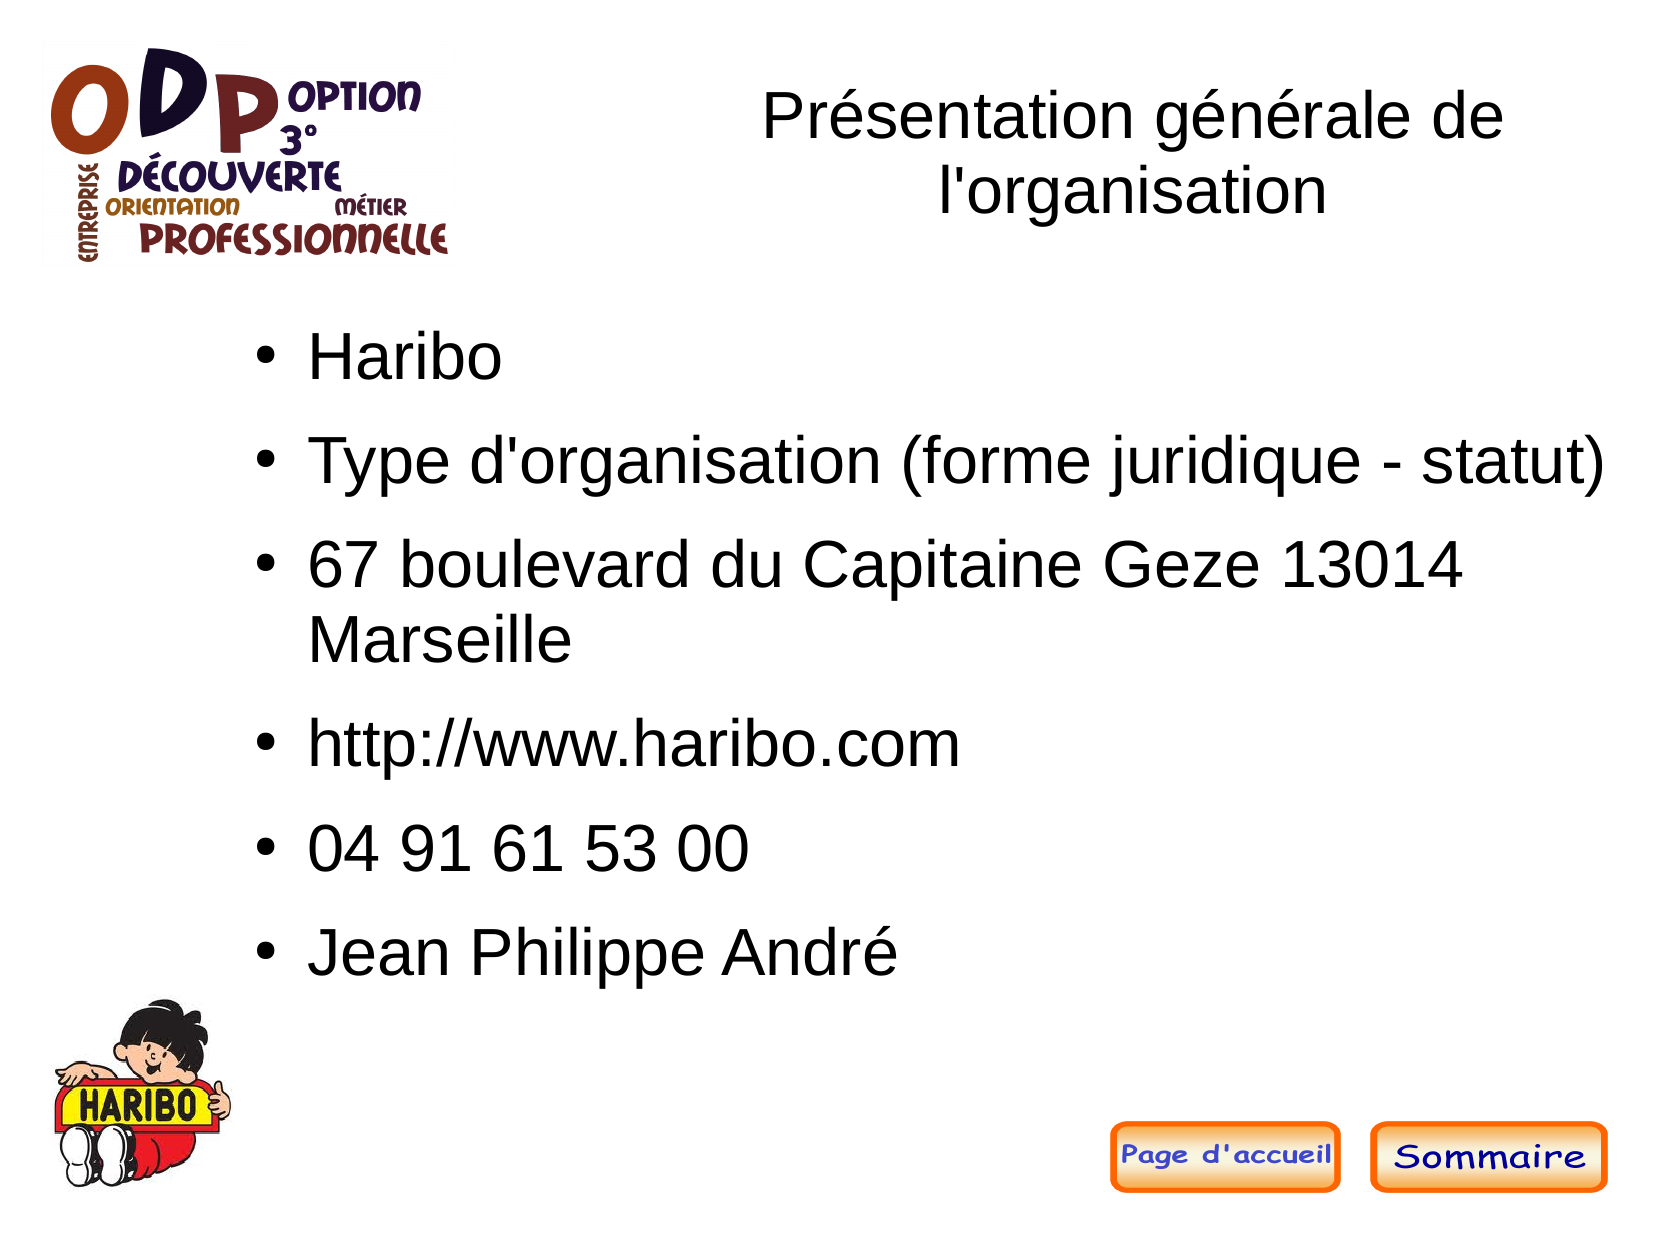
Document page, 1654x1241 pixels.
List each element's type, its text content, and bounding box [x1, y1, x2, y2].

picture [43, 41, 455, 266]
picture [35, 977, 249, 1219]
picture [1110, 1121, 1341, 1193]
list Haribo Type d'organisation (forme juridique - statut) 67 boulevard du Capitaine Geze 13014 Marseille http://www.haribo.com 04 91 61 53 00 Jean Philippe André [236, 318, 1654, 990]
picture [1370, 1121, 1608, 1193]
title Présentation générale de l'organisation [637, 49, 1630, 257]
